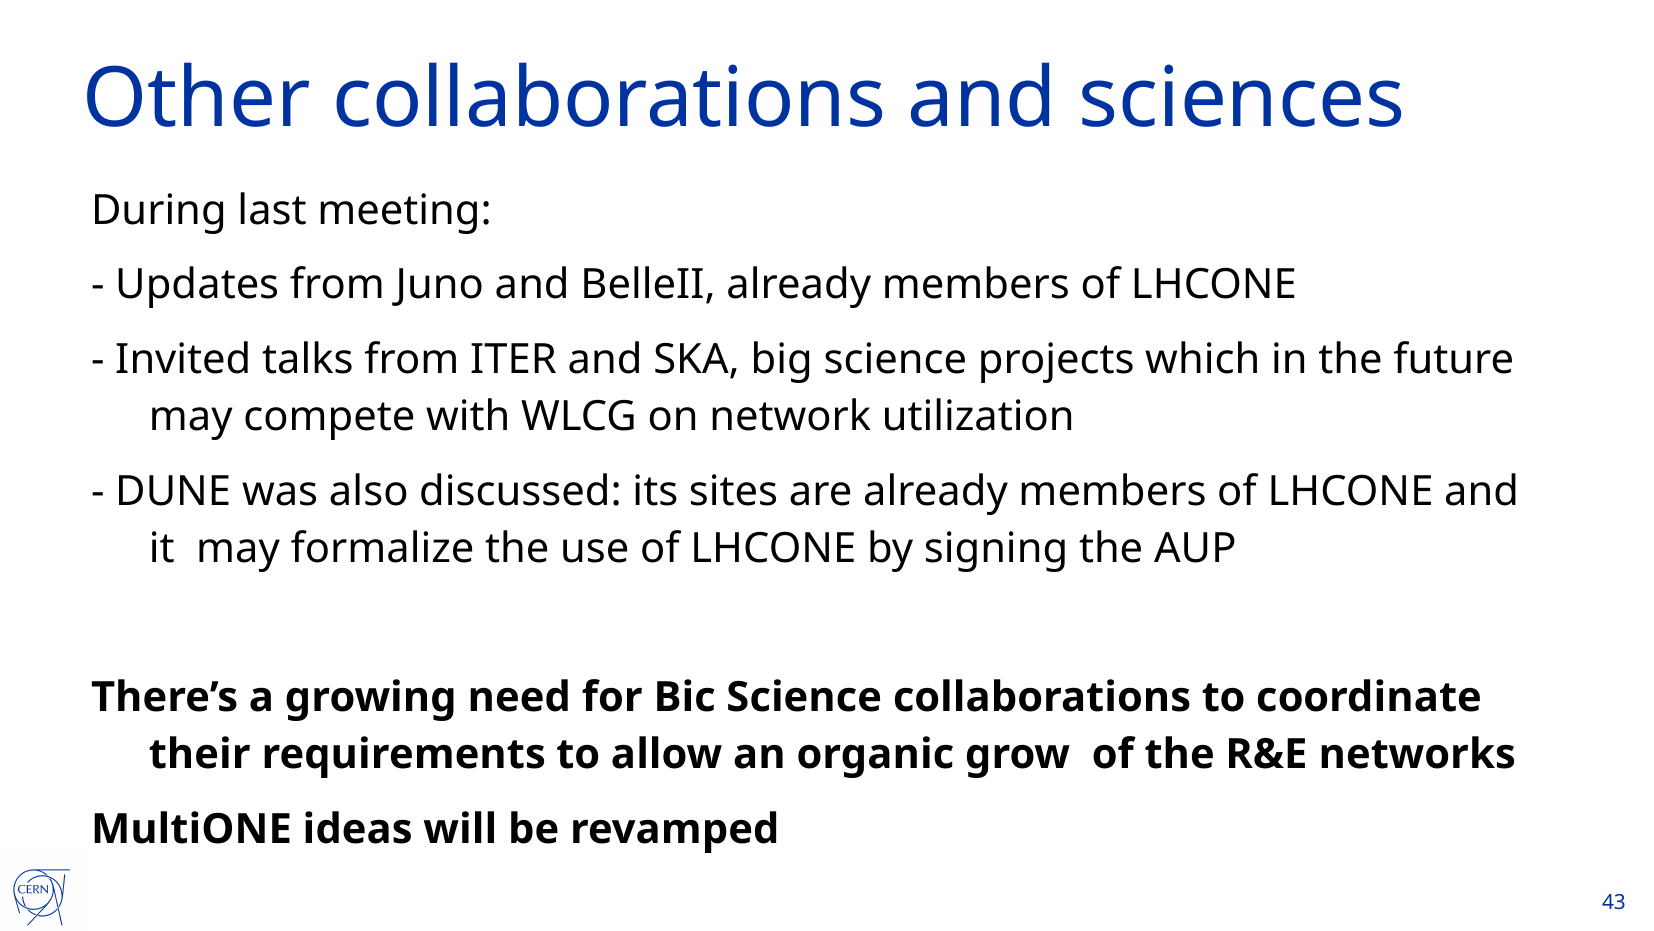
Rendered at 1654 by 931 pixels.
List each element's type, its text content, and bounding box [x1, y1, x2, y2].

picture [0, 850, 127, 931]
text_box During last meeting: - Updates from Juno and BelleII, already members of LHCONE - Invited talks from ITER and SKA, big science projects which in the future may compete with WLCG on network utilization - DUNE was also discussed: its sites are already members of LHCONE and it may formalize the use of LHCONE by signing the AUP There’s a growing need for Bic Science collaborations to coordinate their requirements to allow an organic grow of the R&E networks MultiONE ideas will be revamped [76, 172, 1546, 912]
title Other collaborations and sciences [82, 37, 1571, 142]
